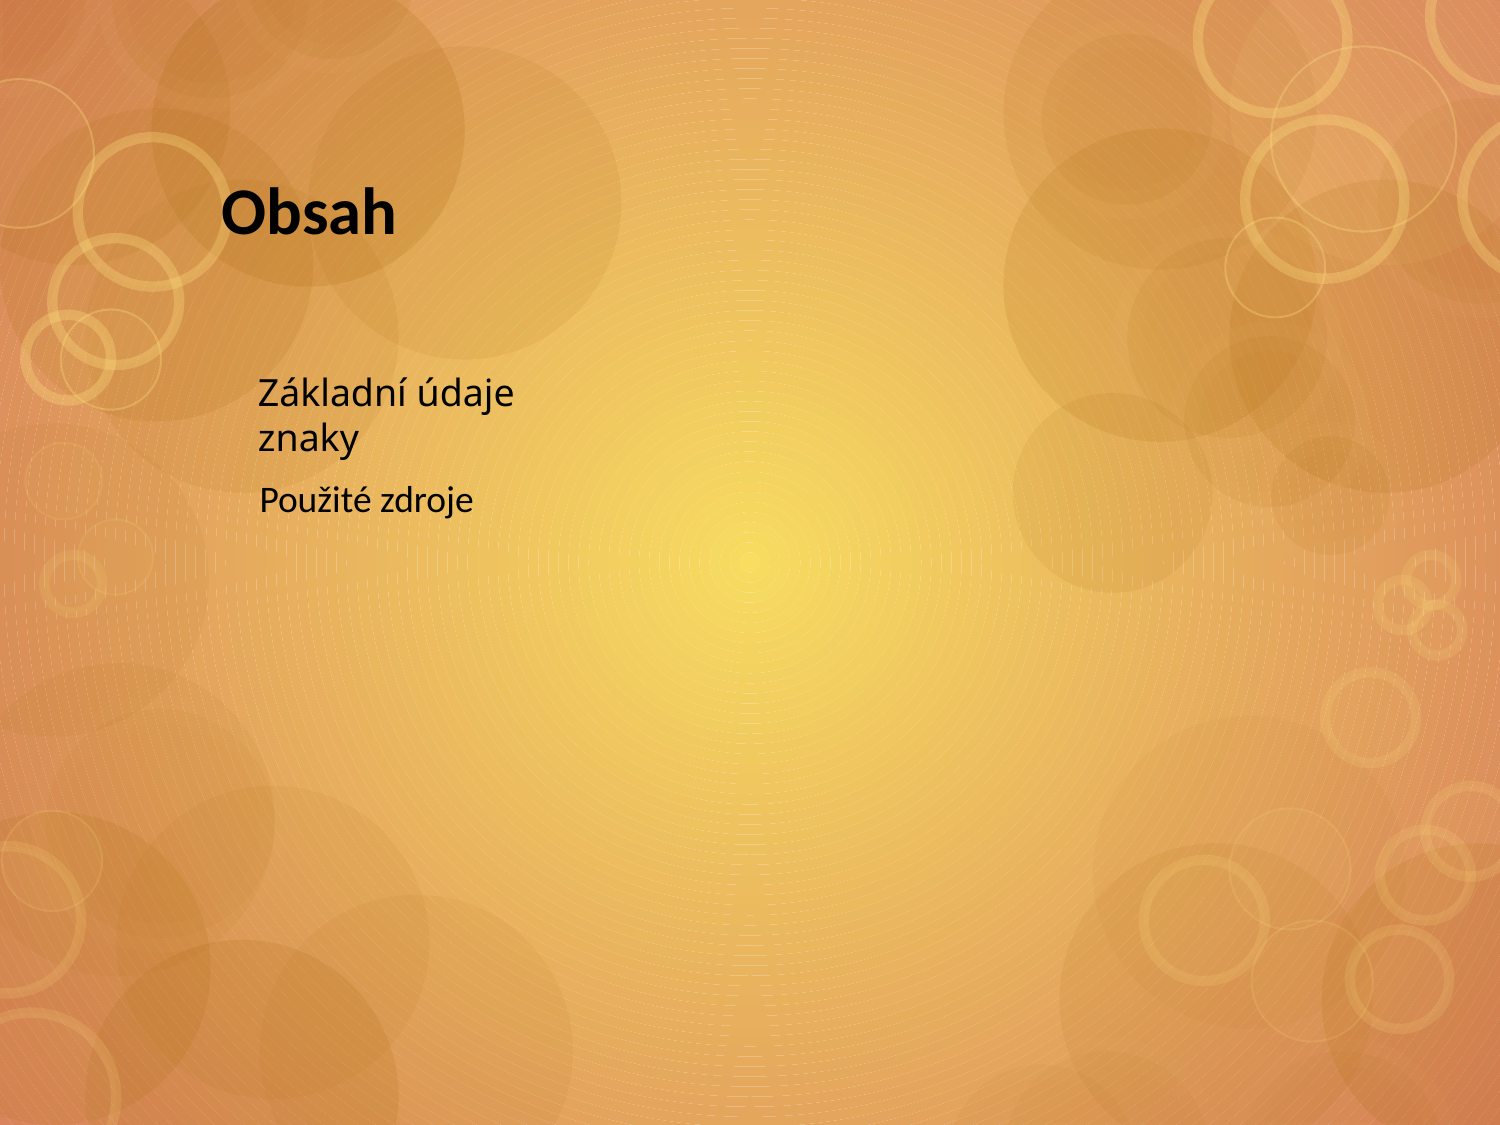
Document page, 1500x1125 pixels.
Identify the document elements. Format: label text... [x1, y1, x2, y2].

text_box Obsah [206, 160, 415, 257]
text_box Základní údaje znaky [242, 361, 586, 468]
text_box Použité zdroje [244, 467, 492, 529]
